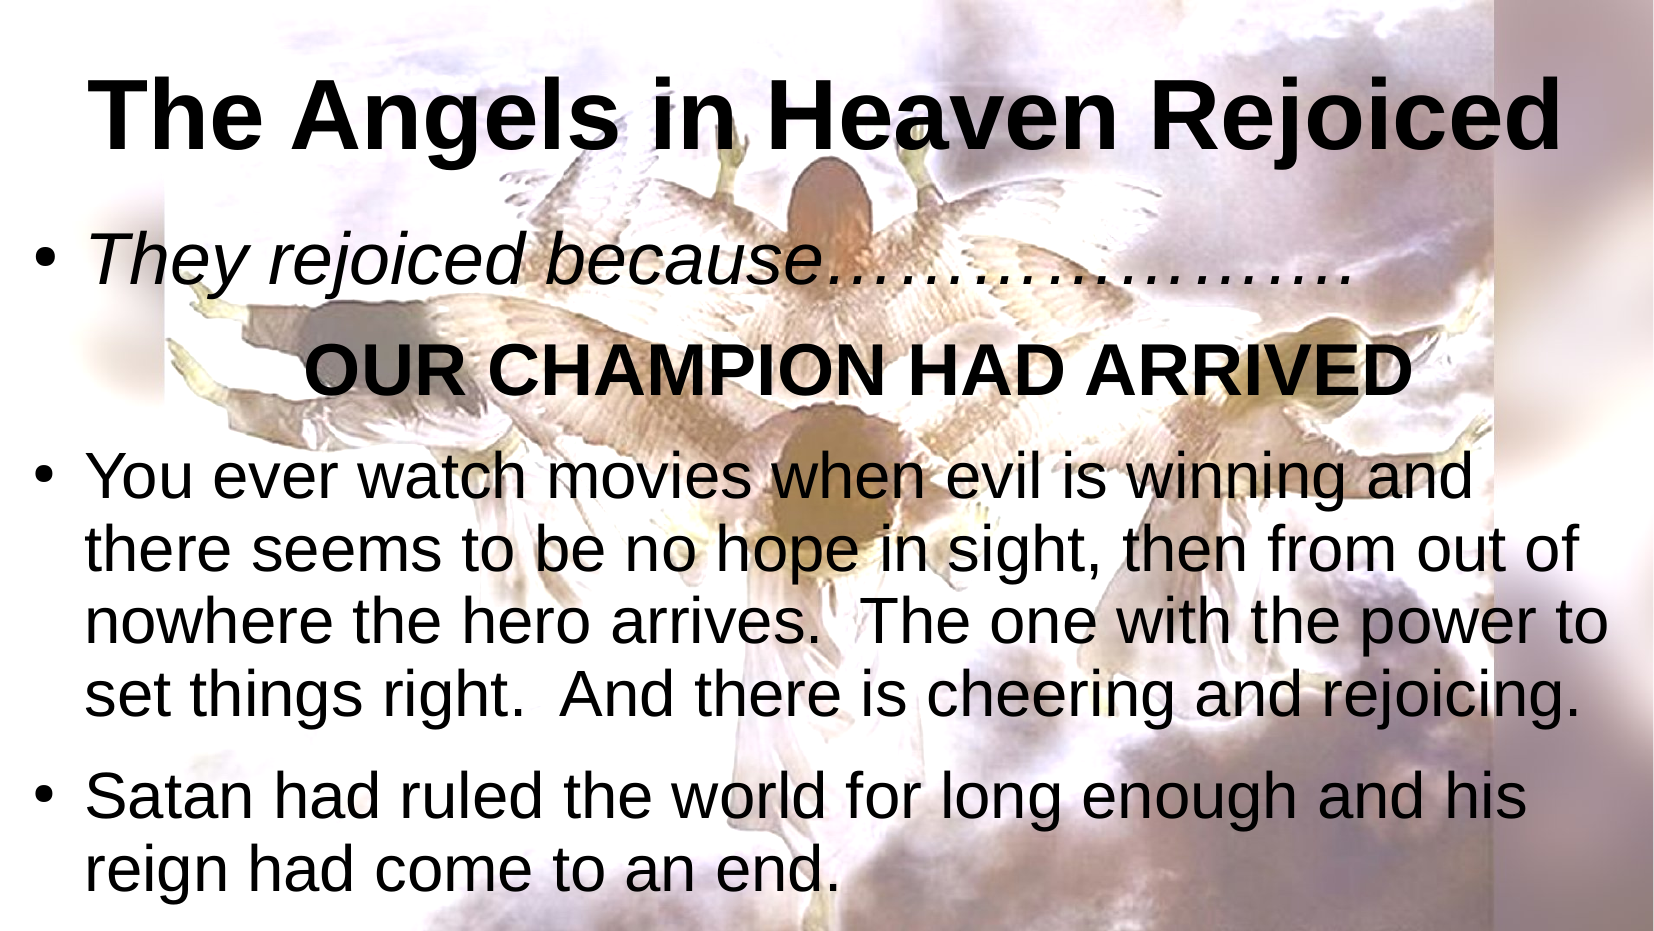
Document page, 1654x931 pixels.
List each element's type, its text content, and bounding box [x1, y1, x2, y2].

list They rejoiced because…………………. OUR CHAMPION HAD ARRIVED You ever watch movies when evil is winning and there seems to be no hope in sight, then from out of nowhere the hero arrives. The one with the power to set things right. And there is cheering and rejoicing. Satan had ruled the world for long enough and his reign had come to an end. [15, 217, 1636, 916]
picture [0, 0, 1654, 931]
title The Angels in Heaven Rejoiced [82, 37, 1571, 193]
